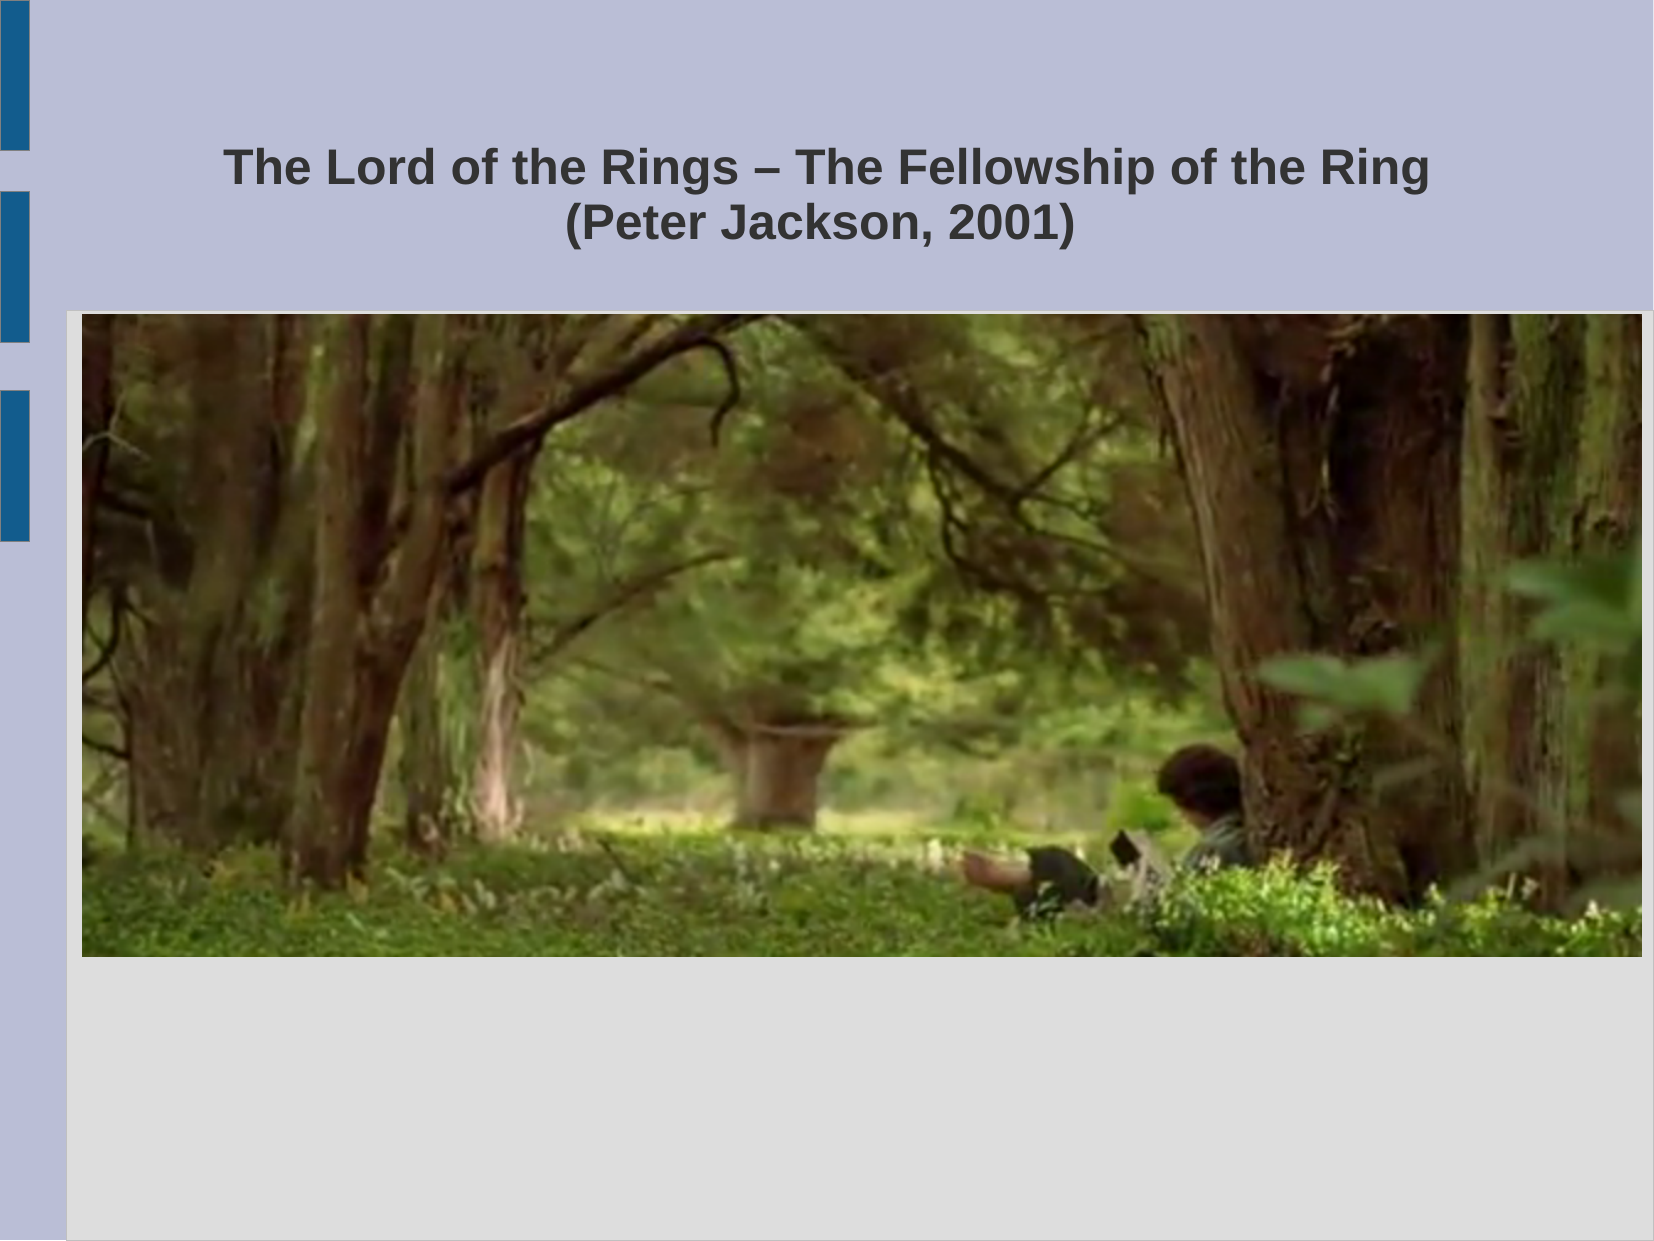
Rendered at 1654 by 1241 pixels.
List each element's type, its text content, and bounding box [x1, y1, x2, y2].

title The Lord of the Rings – The Fellowship of the Ring (Peter Jackson, 2001) [121, 91, 1534, 299]
picture [82, 314, 1642, 957]
